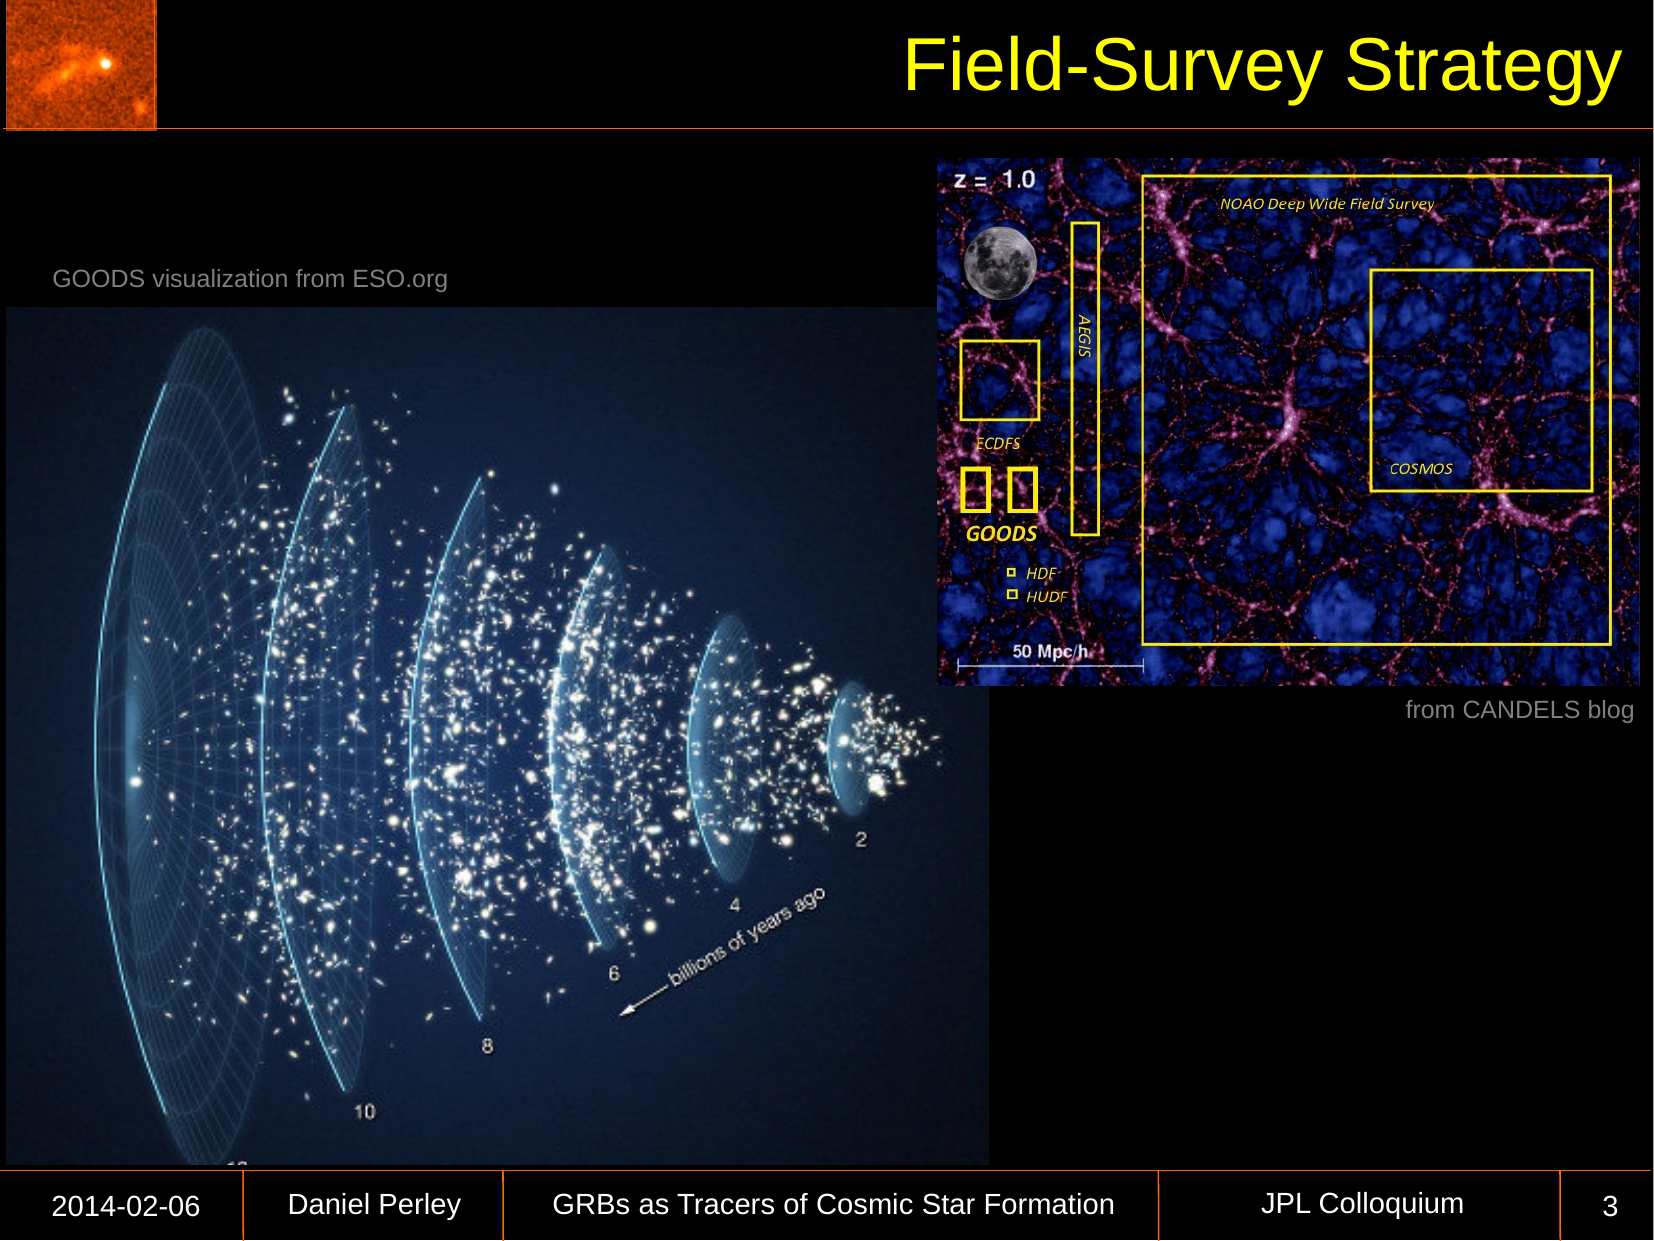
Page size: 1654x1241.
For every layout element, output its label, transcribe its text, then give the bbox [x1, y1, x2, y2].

text_box from CANDELS blog [1312, 688, 1651, 732]
picture [7, 0, 154, 128]
picture [5, 158, 1640, 1165]
text_box GOODS visualization from ESO.org [37, 257, 488, 301]
title Field-Survey Strategy [187, 13, 1624, 115]
